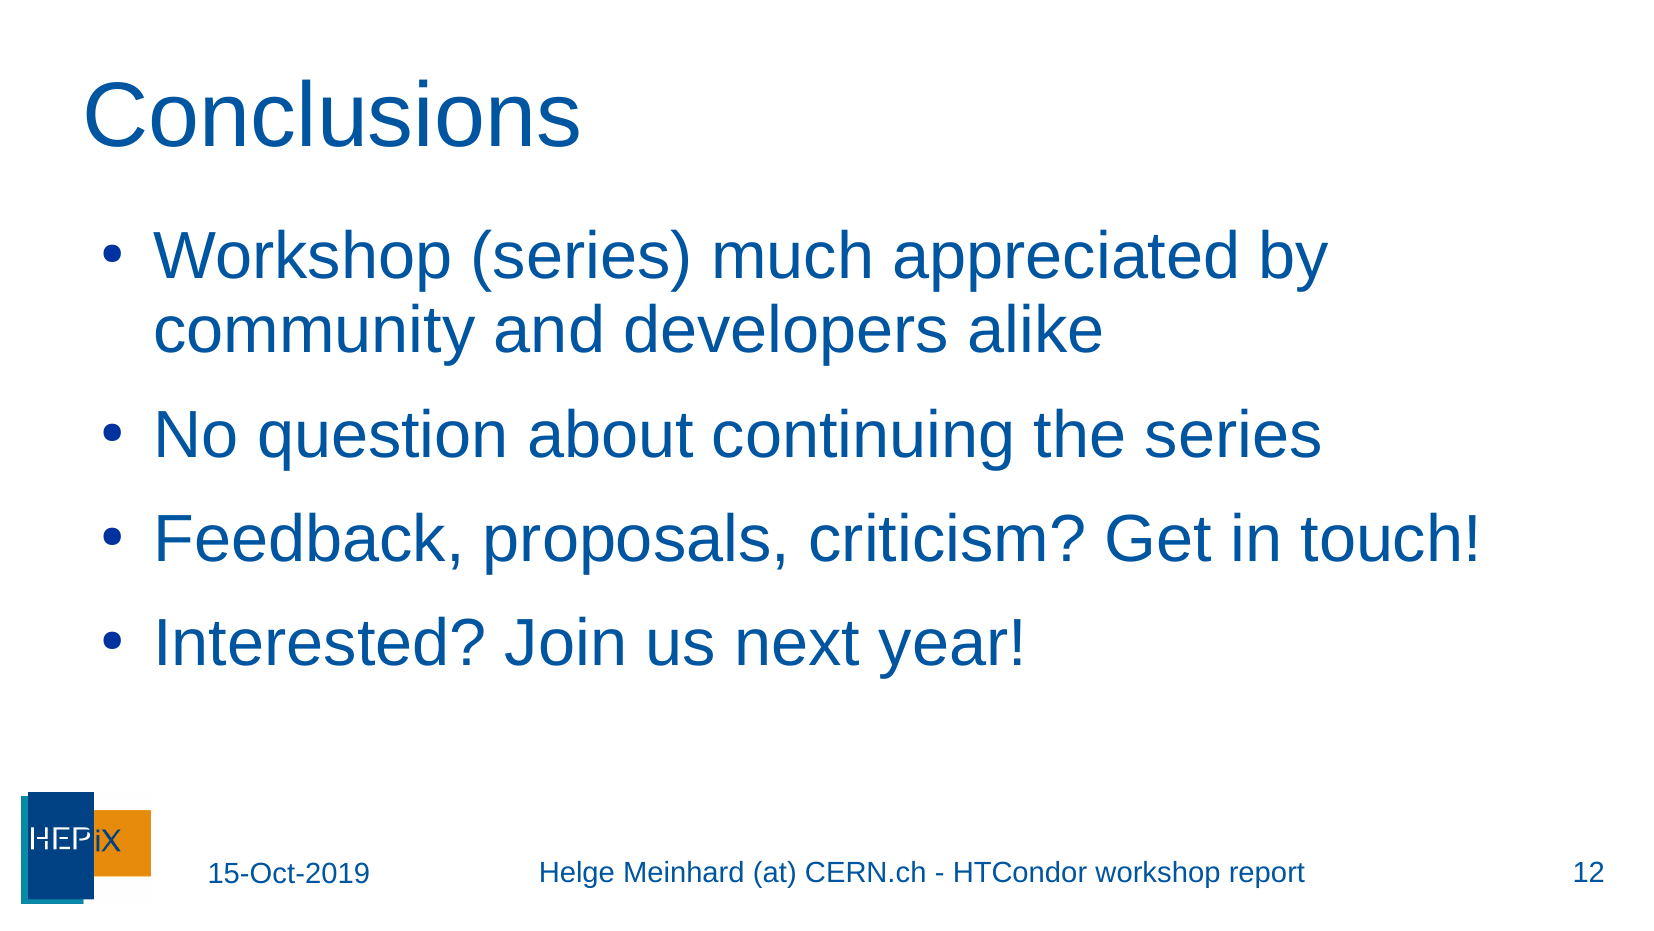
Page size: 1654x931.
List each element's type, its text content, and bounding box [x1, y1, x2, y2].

picture [21, 792, 151, 904]
list Workshop (series) much appreciated by community and developers alike No question about continuing the series Feedback, proposals, criticism? Get in touch! Interested? Join us next year! [82, 217, 1571, 757]
title Conclusions [82, 37, 1571, 193]
